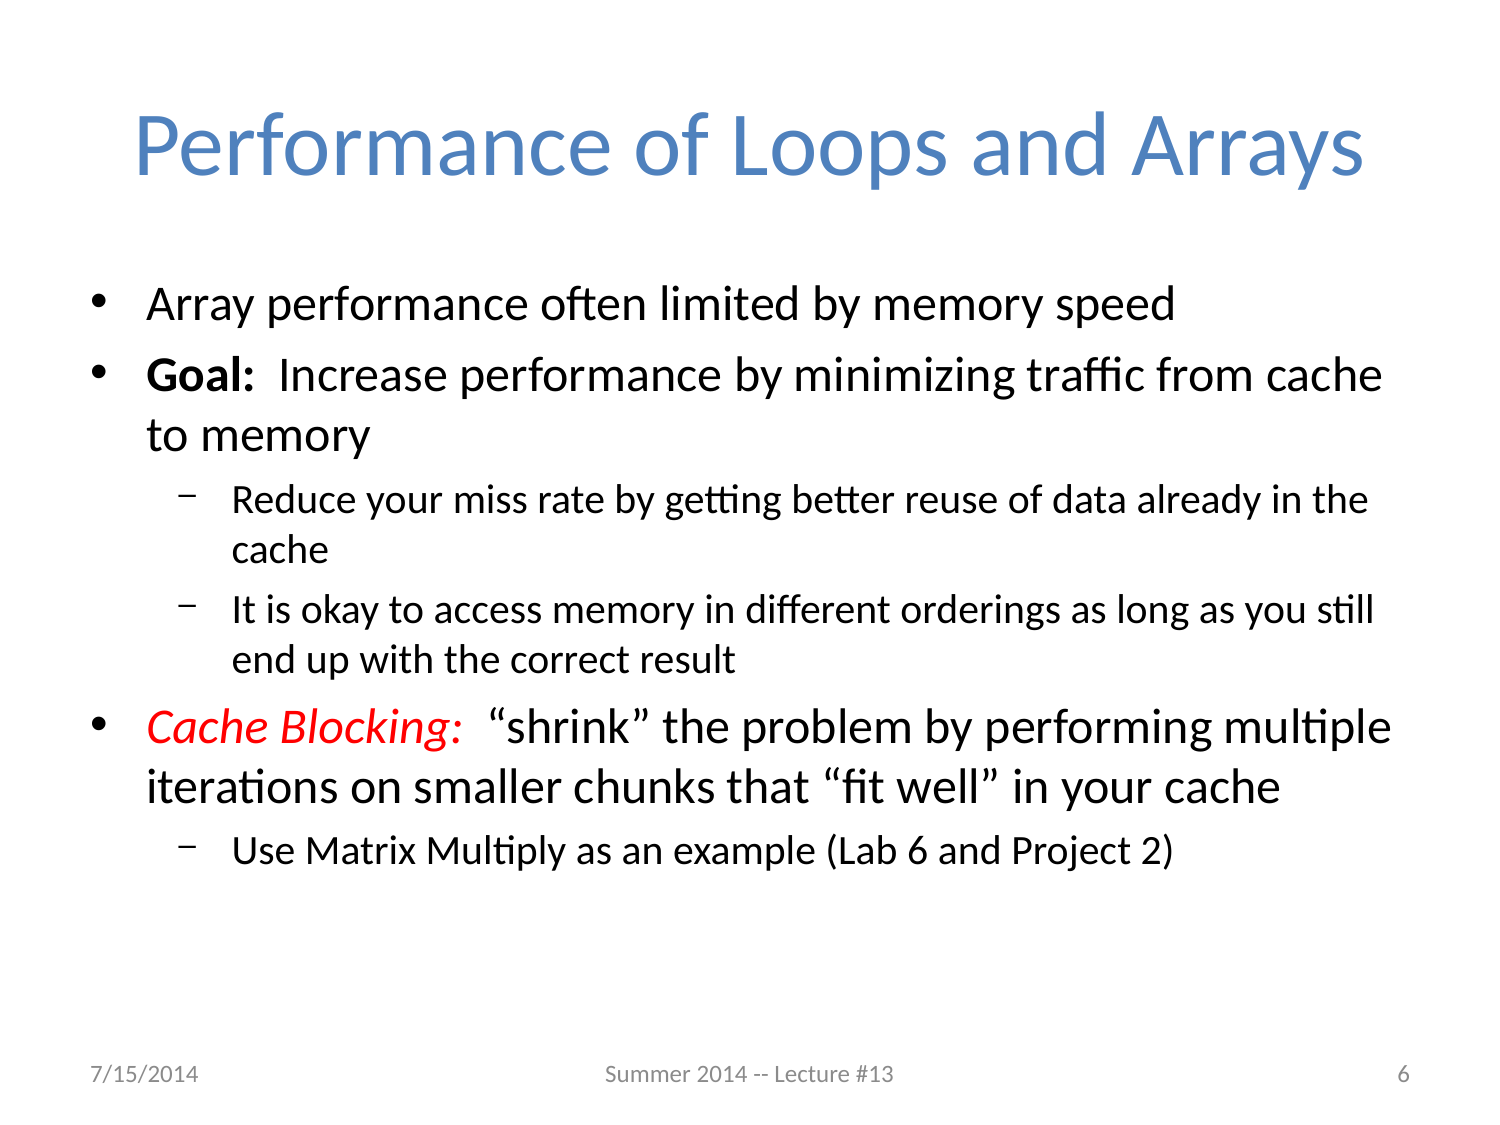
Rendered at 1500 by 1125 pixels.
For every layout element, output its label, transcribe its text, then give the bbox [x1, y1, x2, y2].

title Performance of Loops and Arrays [75, 45, 1425, 233]
slide_number 7/15/2014 [75, 1042, 425, 1103]
footer Summer 2014 -- Lecture #13 [512, 1042, 988, 1103]
list Array performance often limited by memory speed Goal: Increase performance by minimizing traffic from cache to memory Reduce your miss rate by getting better reuse of data already in the cache It is okay to access memory in different orderings as long as you still end up with the correct result Cache Blocking: “shrink” the problem by performing multiple iterations on smaller chunks that “fit well” in your cache Use Matrix Multiply as an example (Lab 6 and Project 2) [75, 262, 1425, 1073]
slide_number <number> [1074, 1042, 1425, 1103]
